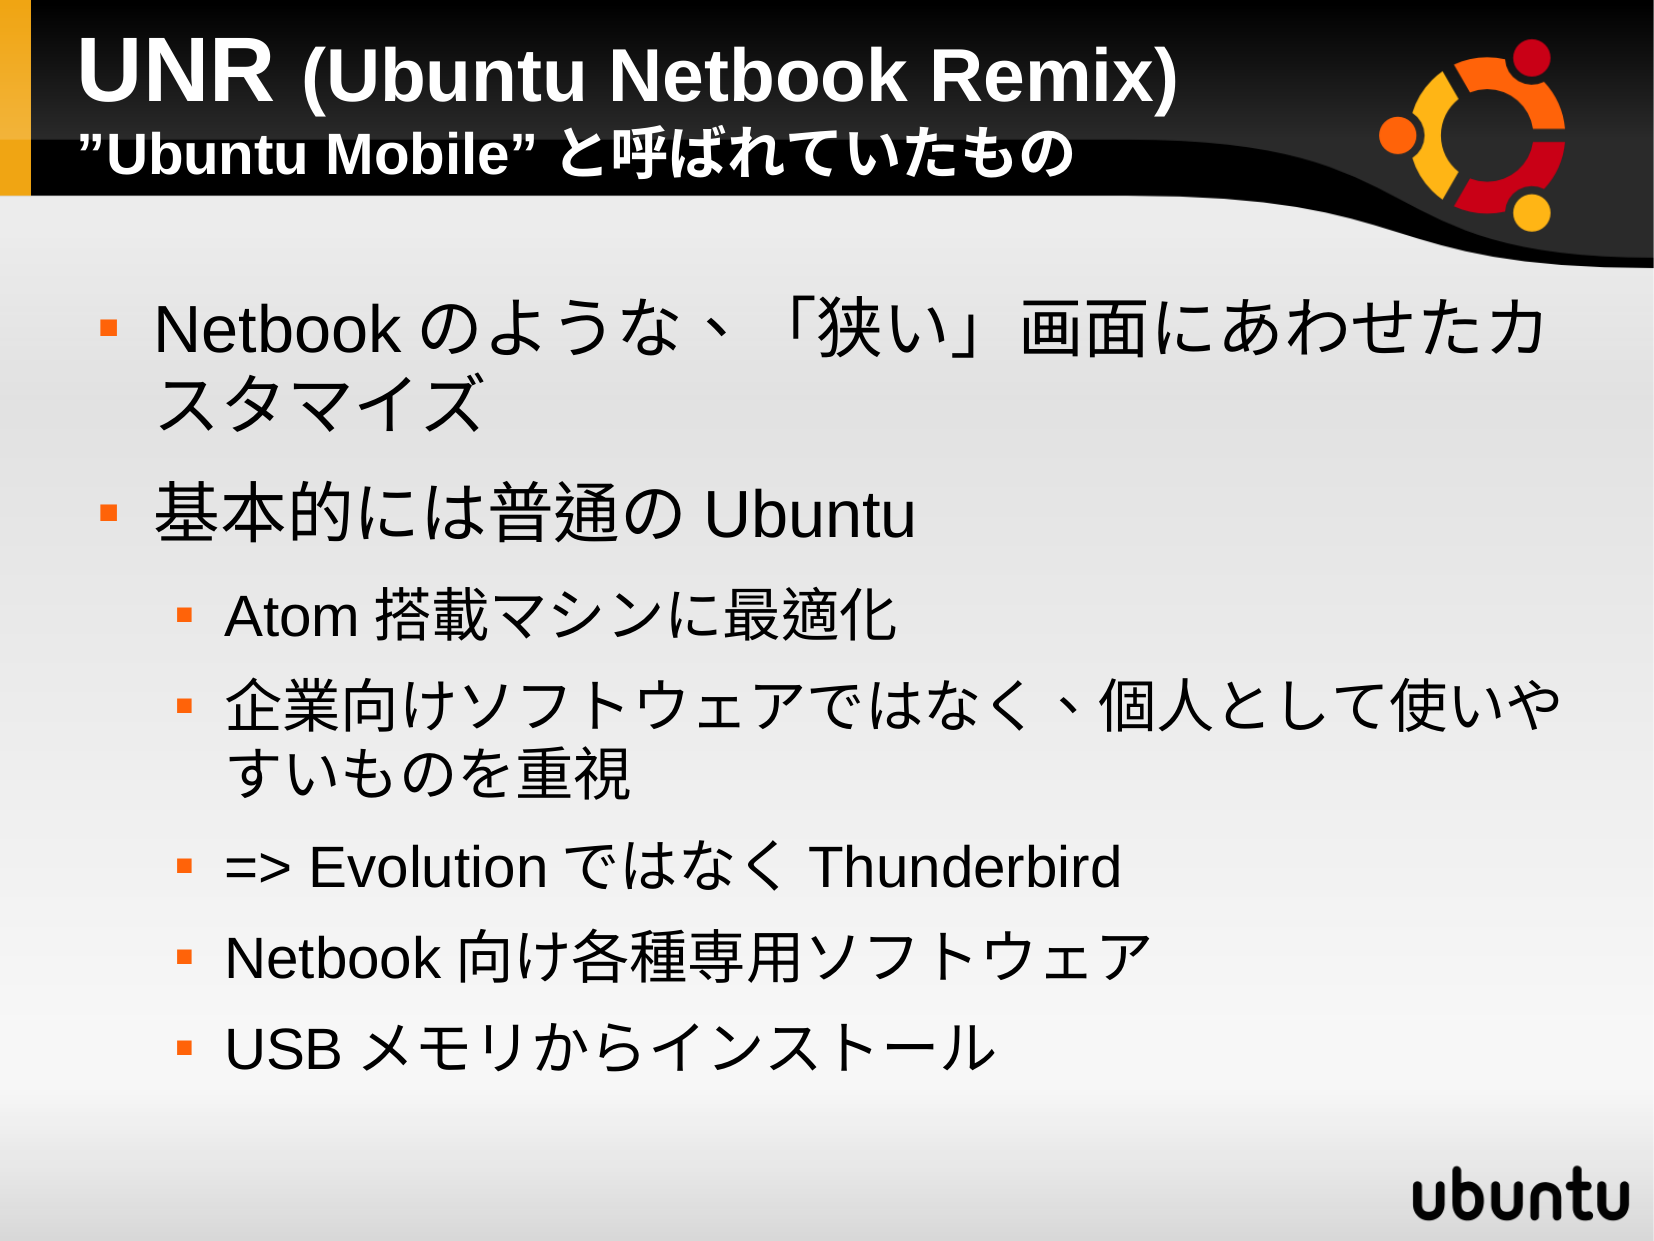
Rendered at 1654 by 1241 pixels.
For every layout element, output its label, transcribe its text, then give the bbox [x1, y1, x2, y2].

picture [0, 0, 1654, 1241]
list Netbookのような、「狭い」画面にあわせたカスタマイズ 基本的には普通のUbuntu Atom搭載マシンに最適化 企業向けソフトウェアではなく、個人として使いやすいものを重視 => EvolutionではなくThunderbird Netbook向け各種専用ソフトウェア USBメモリからインストール [82, 290, 1571, 1094]
title UNR (Ubuntu Netbook Remix) ”Ubuntu Mobile”と呼ばれていたもの [76, 0, 1565, 208]
